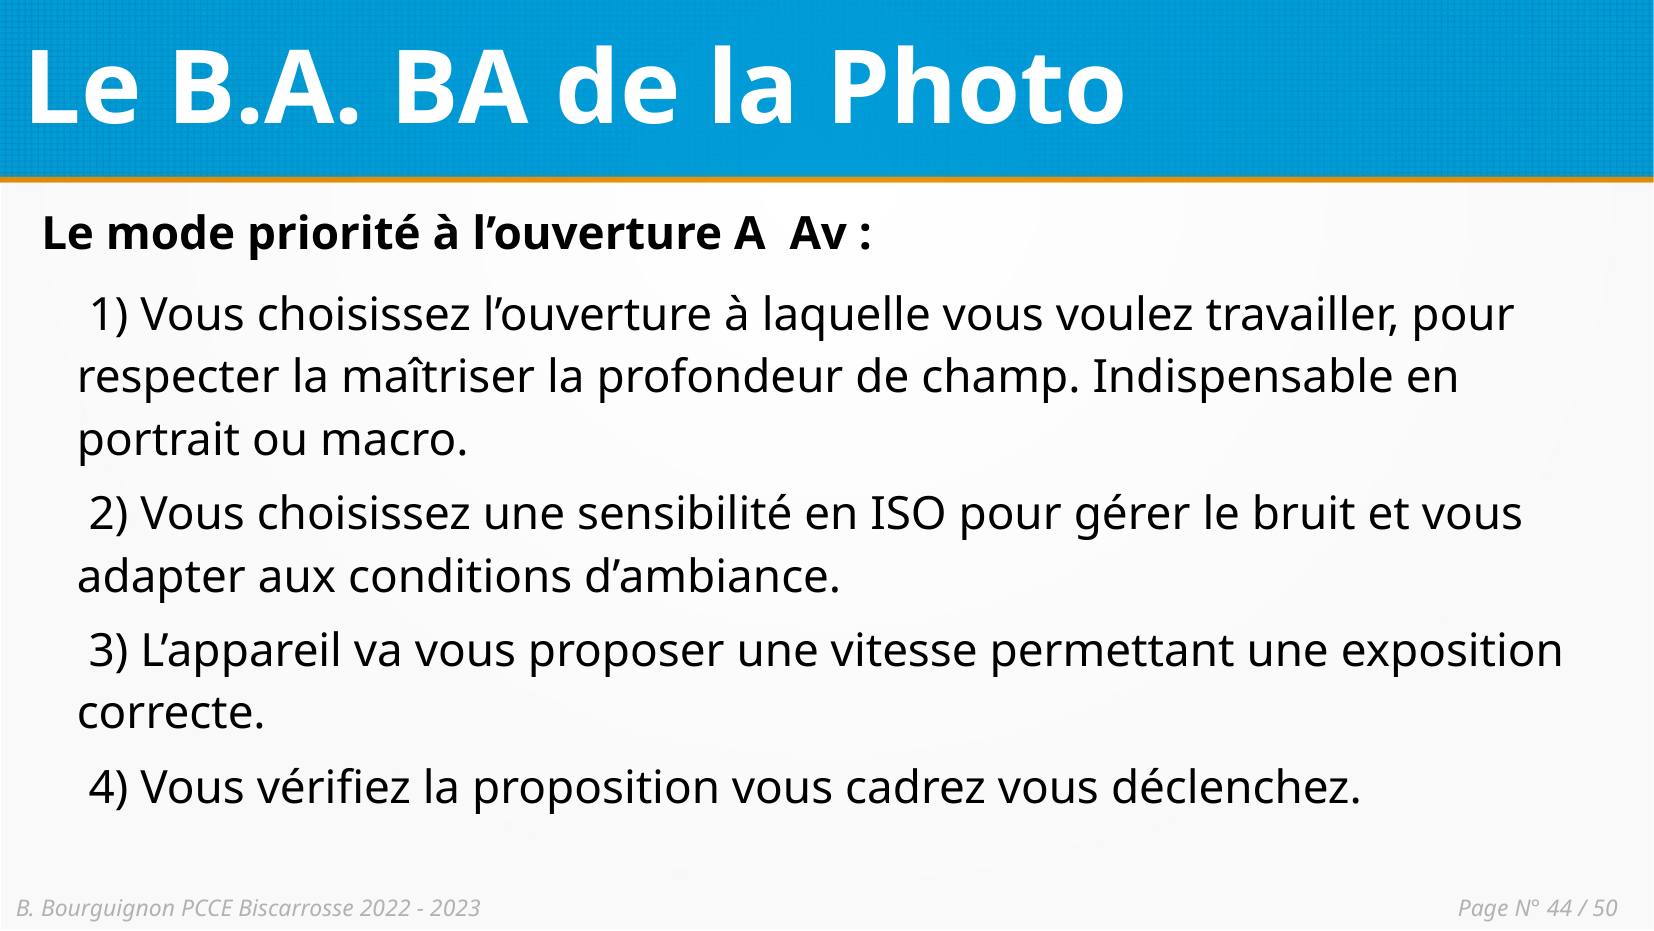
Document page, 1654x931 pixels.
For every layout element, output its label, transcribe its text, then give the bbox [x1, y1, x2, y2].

title Le B.A. BA de la Photo [23, 11, 1630, 154]
text_box Le mode priorité à l’ouverture A Av : Vous choisissez l’ouverture à laquelle vous voulez travailler, pour respecter la maîtriser la profondeur de champ. Indispensable en portrait ou macro. Vous choisissez une sensibilité en ISO pour gérer le bruit et vous adapter aux conditions d’ambiance. L’appareil va vous proposer une vitesse permettant une exposition correcte. Vous vérifiez la proposition vous cadrez vous déclenchez. [35, 194, 1607, 840]
picture [0, 175, 1654, 931]
